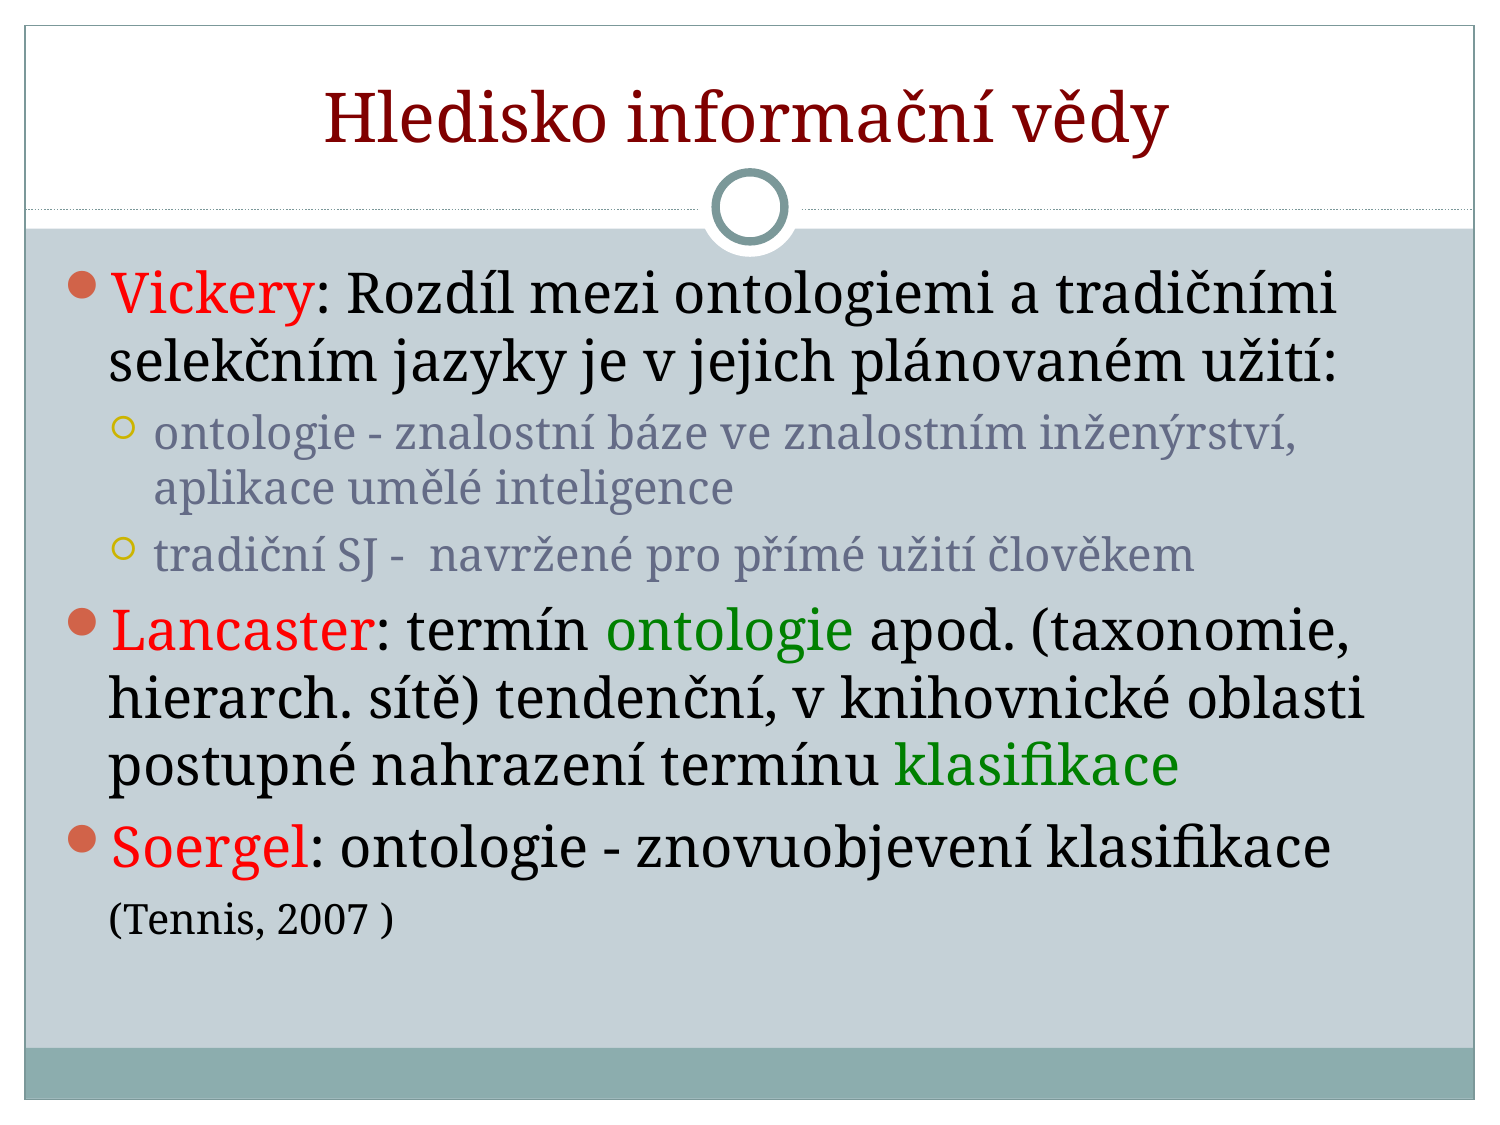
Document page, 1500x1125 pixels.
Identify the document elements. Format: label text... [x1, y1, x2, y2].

title Hledisko informační vědy [46, 52, 1447, 178]
list Vickery: Rozdíl mezi ontologiemi a tradičními selekčním jazyky je v jejich plánovaném užití: ontologie - znalostní báze ve znalostním inženýrství, aplikace umělé inteligence tradiční SJ - navržené pro přímé užití člověkem Lancaster: termín ontologie apod. (taxonomie, hierarch. sítě) tendenční, v knihovnické oblasti postupné nahrazení termínu klasifikace Soergel: ontologie - znovuobjevení klasifikace (Tennis, 2007 ) [49, 249, 1450, 1120]
